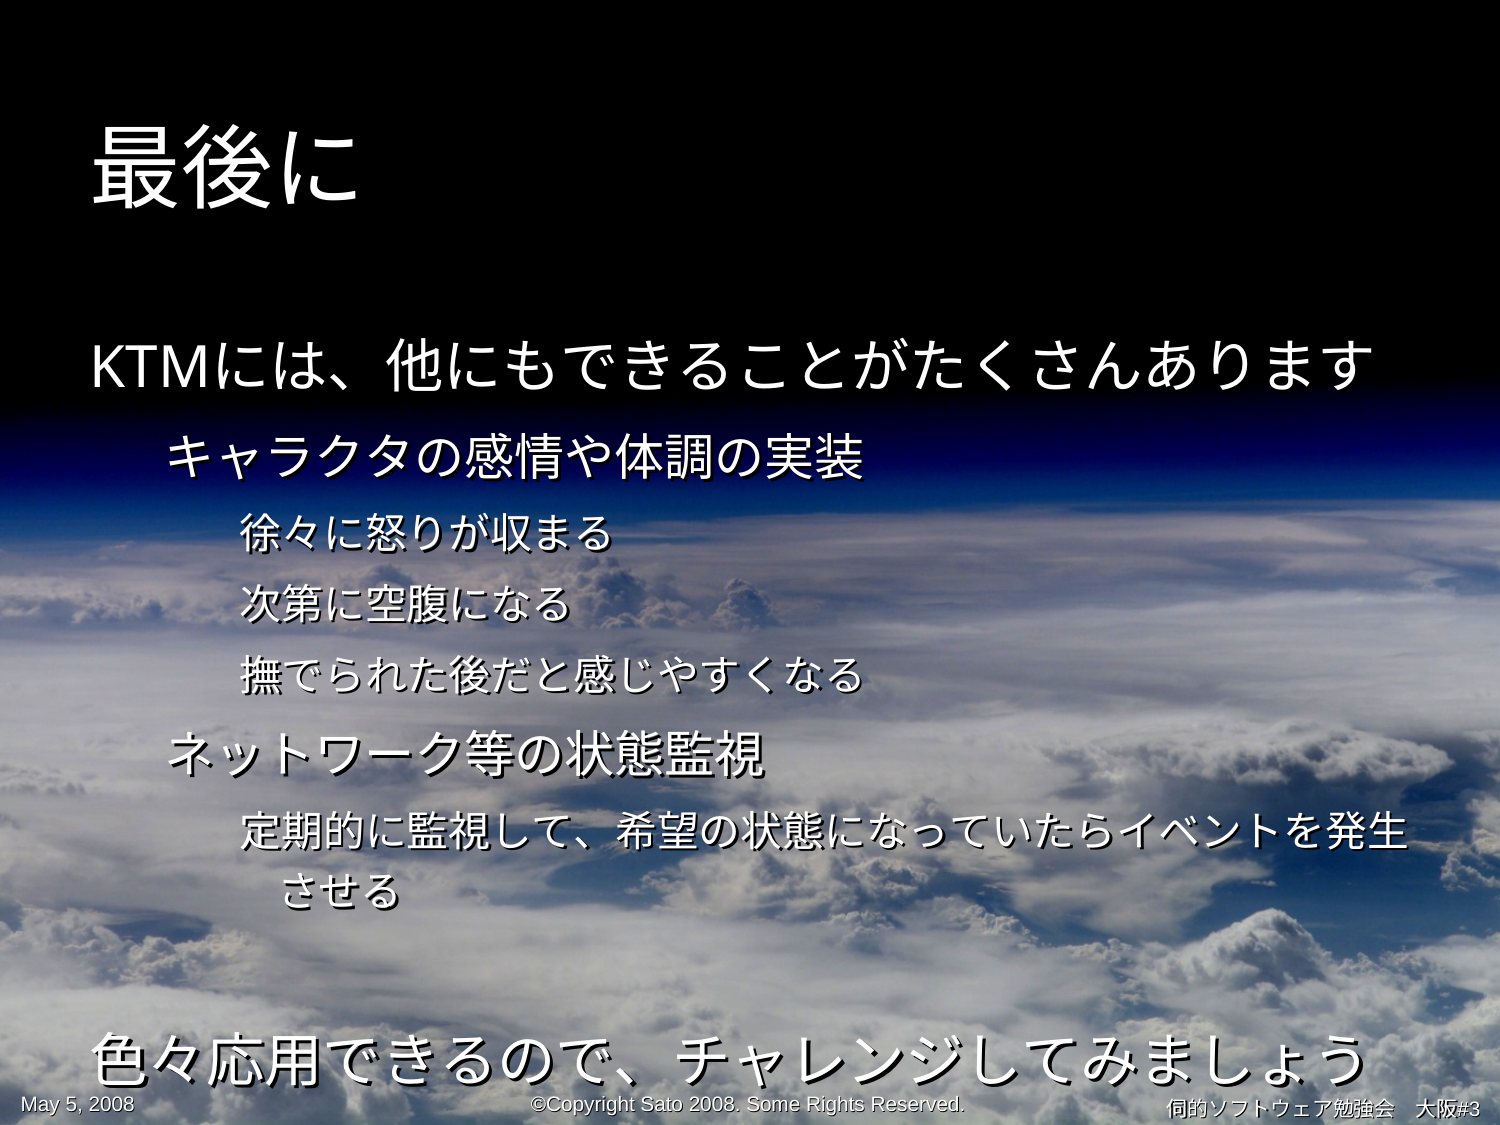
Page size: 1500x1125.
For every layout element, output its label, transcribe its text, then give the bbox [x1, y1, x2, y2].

title 最後に [75, 47, 1426, 276]
list KTMには、他にもできることがたくさんあります キャラクタの感情や体調の実装 徐々に怒りが収まる 次第に空腹になる 撫でられた後だと感じやすくなる ネットワーク等の状態監視 定期的に監視して、希望の状態になっていたらイベントを発生させる 色々応用できるので、チャレンジしてみましょう [75, 312, 1426, 988]
